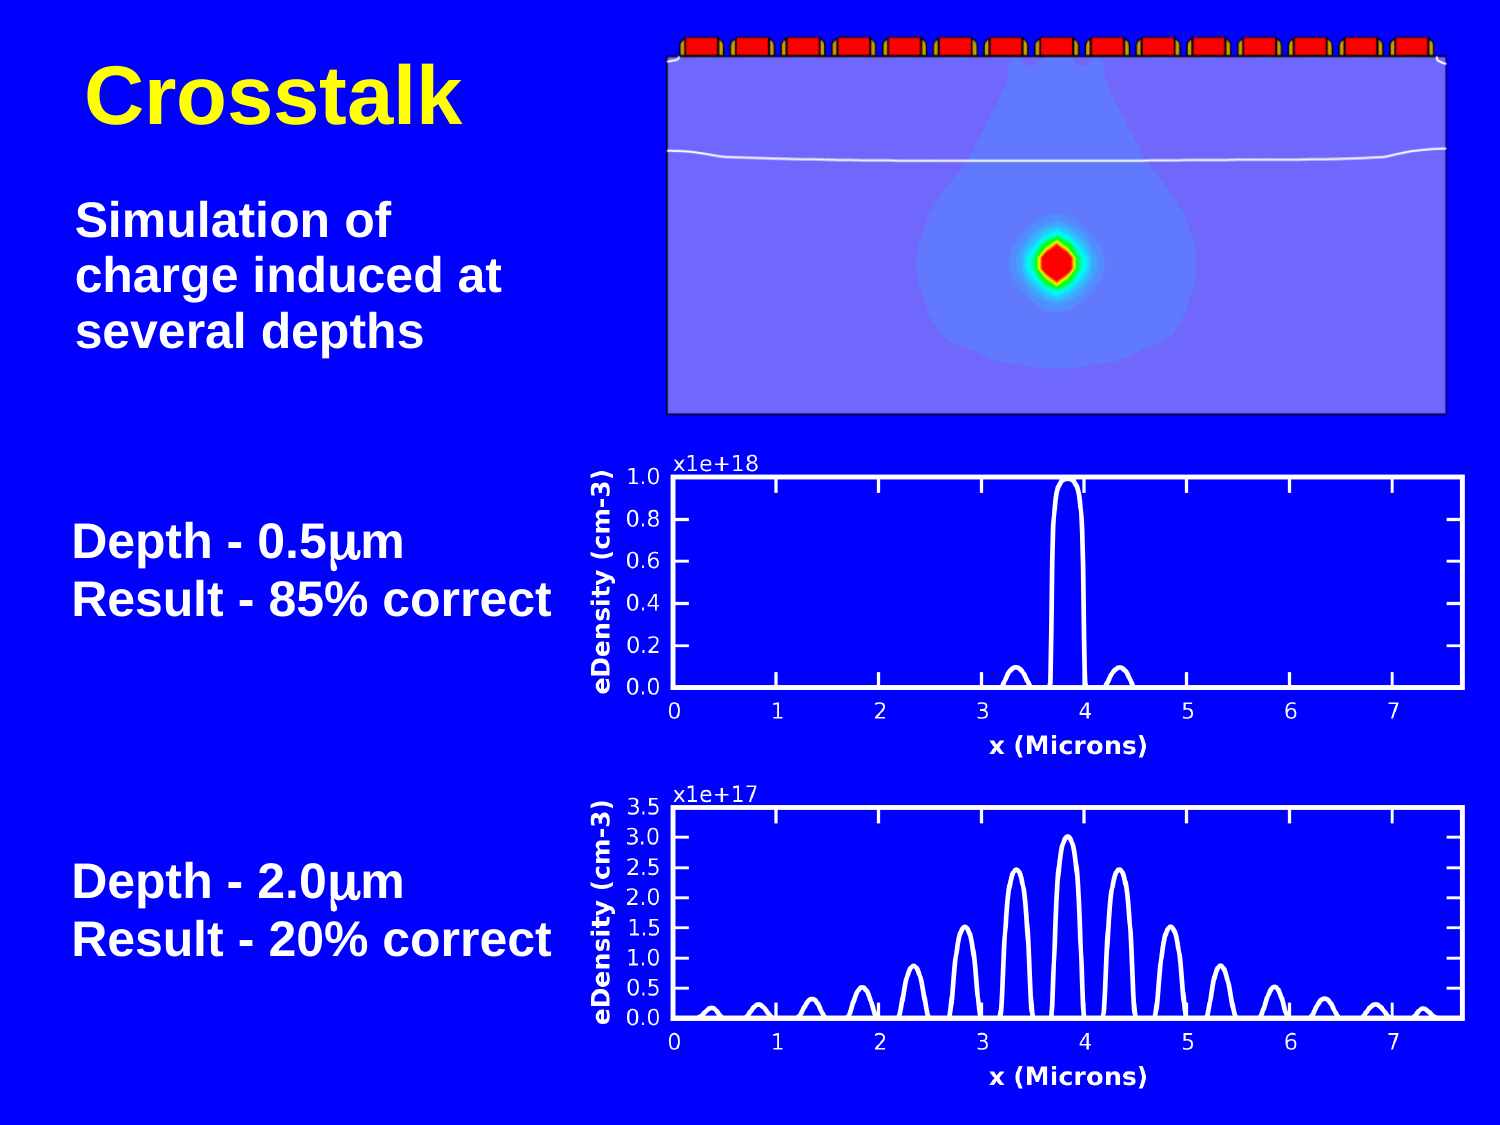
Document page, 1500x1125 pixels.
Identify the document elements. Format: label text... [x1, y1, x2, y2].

picture [579, 779, 1480, 1090]
title Crosstalk [69, 33, 509, 159]
picture [579, 449, 1480, 759]
text_box Depth - 0.5m Result - 85% correct [56, 505, 579, 635]
picture [664, 33, 1450, 418]
text_box Simulation of charge induced at several depths [60, 184, 548, 368]
text_box Depth - 2.0m Result - 20% correct [56, 846, 579, 976]
